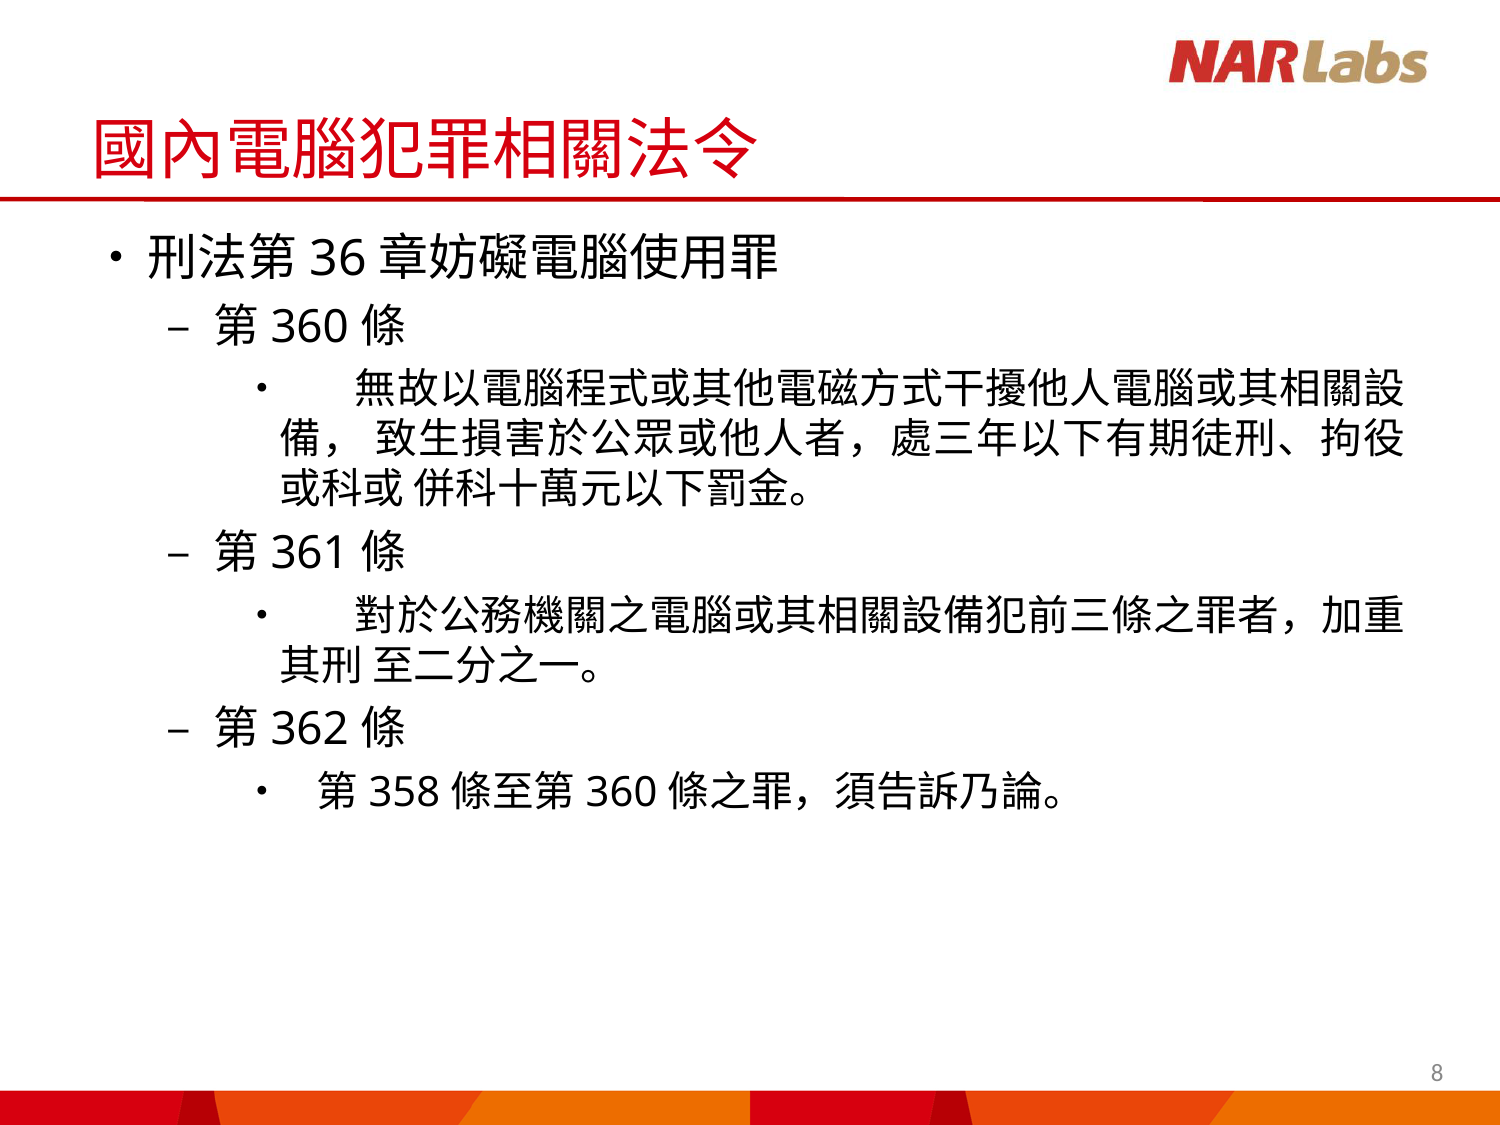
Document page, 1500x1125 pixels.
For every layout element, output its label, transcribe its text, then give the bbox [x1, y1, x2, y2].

title 國內電腦犯罪相關法令 [89, 107, 1411, 189]
text_box • 刑法第36章妨礙電腦使用罪 – 第360條 • 無故以電腦程式或其他電磁方式干擾他人電腦或其相關設備， 致生損害於公眾或他人者，處三年以下有期徒刑、拘役或科或 併科十萬元以下罰金。 – 第361條 • 對於公務機關之電腦或其相關設備犯前三條之罪者，加重其刑 至二分之一。 – 第362條 • 第358條至第360條之罪，須告訴乃論。 [89, 225, 1408, 817]
text_box 5 [1414, 1056, 1448, 1090]
